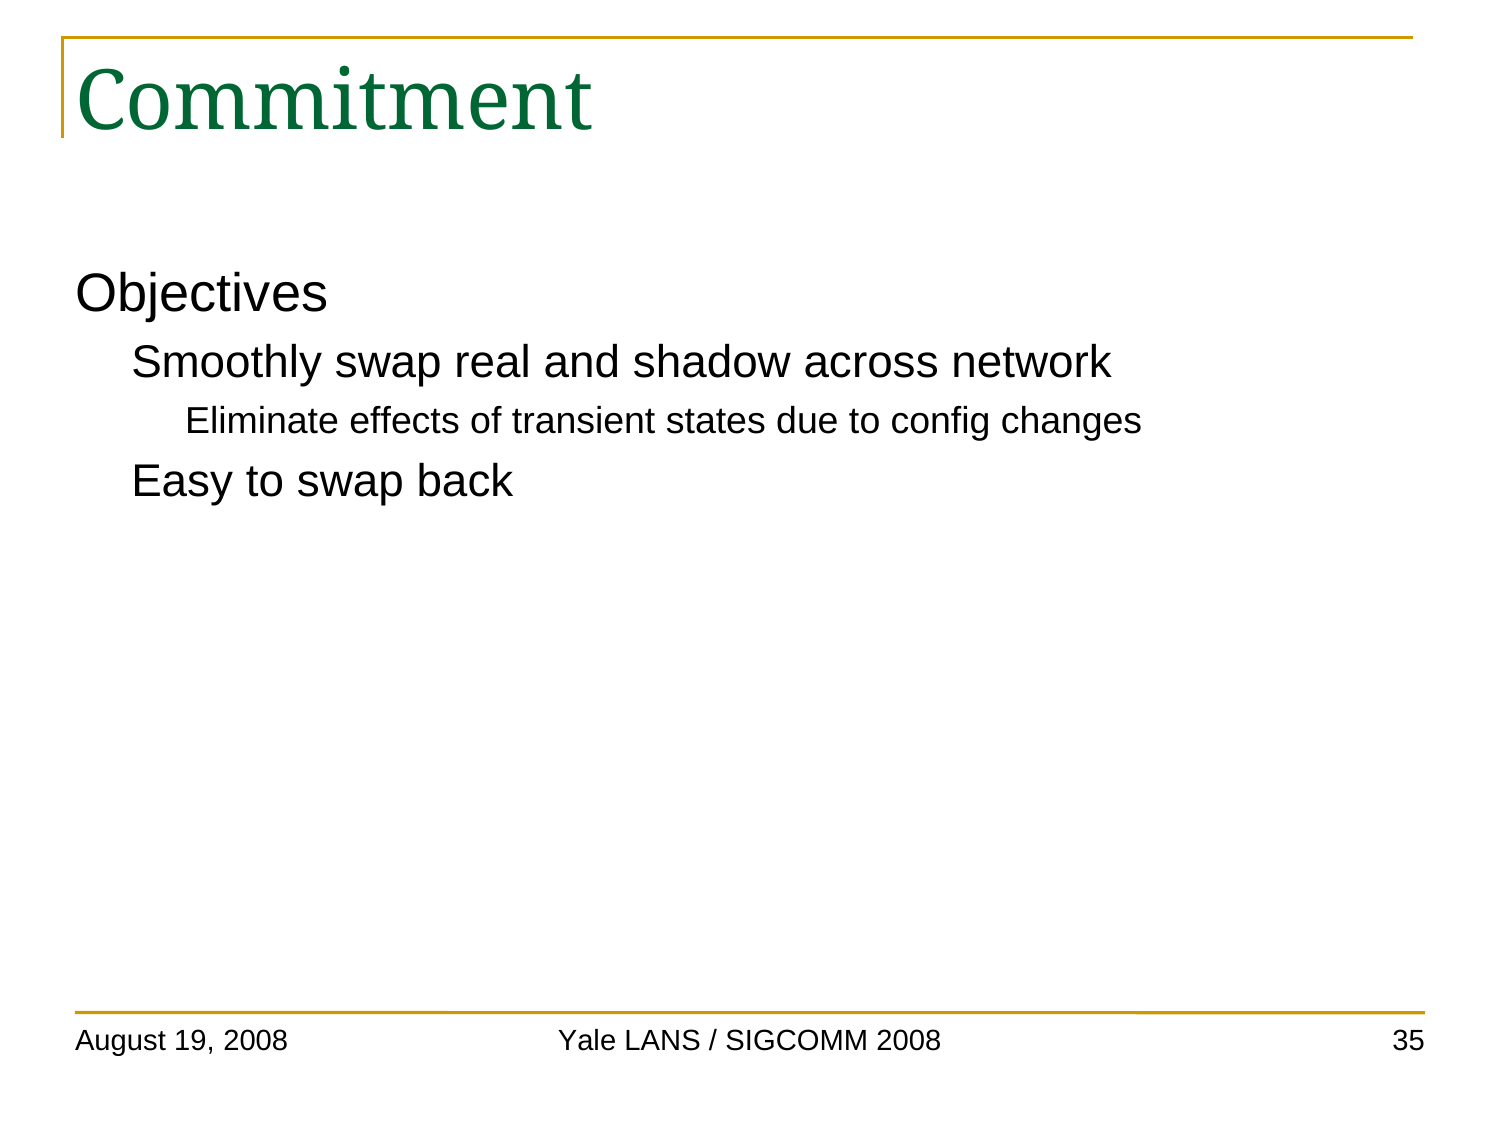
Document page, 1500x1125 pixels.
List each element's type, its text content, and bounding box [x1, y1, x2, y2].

title Commitment [75, 0, 1425, 198]
list Objectives Smoothly swap real and shadow across network Eliminate effects of transient states due to config changes Easy to swap back [75, 262, 1425, 991]
